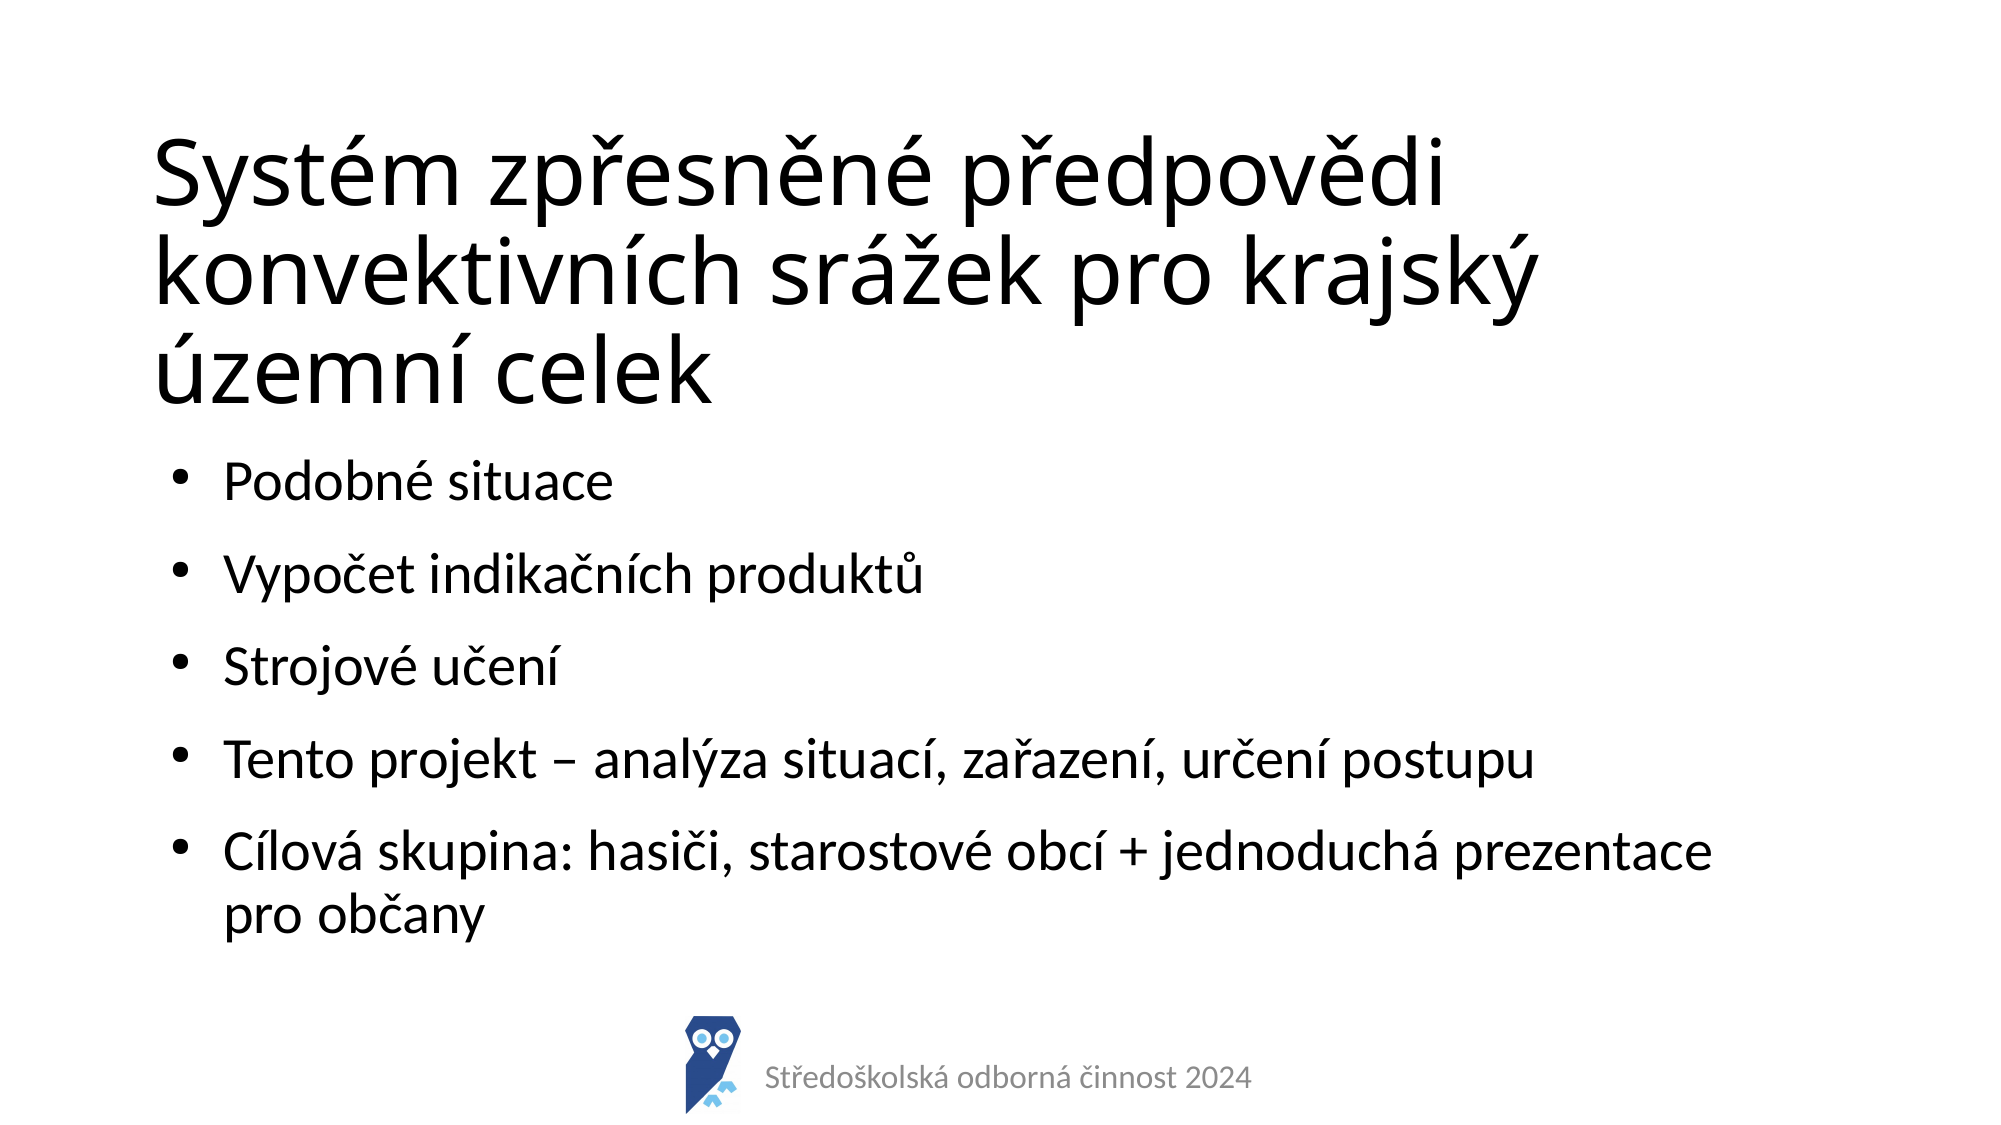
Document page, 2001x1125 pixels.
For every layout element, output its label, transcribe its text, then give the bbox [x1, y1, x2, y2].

footer Středoškolská odborná činnost 2024 [748, 1044, 1269, 1105]
picture [685, 1016, 741, 1114]
list Podobné situace Vypočet indikačních produktů Strojové učení Tento projekt – analýza situací, zařazení, určení postupu Cílová skupina: hasiči, starostové obcí + jednoduchá prezentace pro občany [137, 442, 1772, 1014]
title Systém zpřesněné předpovědi konvektivních srážek pro krajský územní celek [137, 166, 1863, 384]
